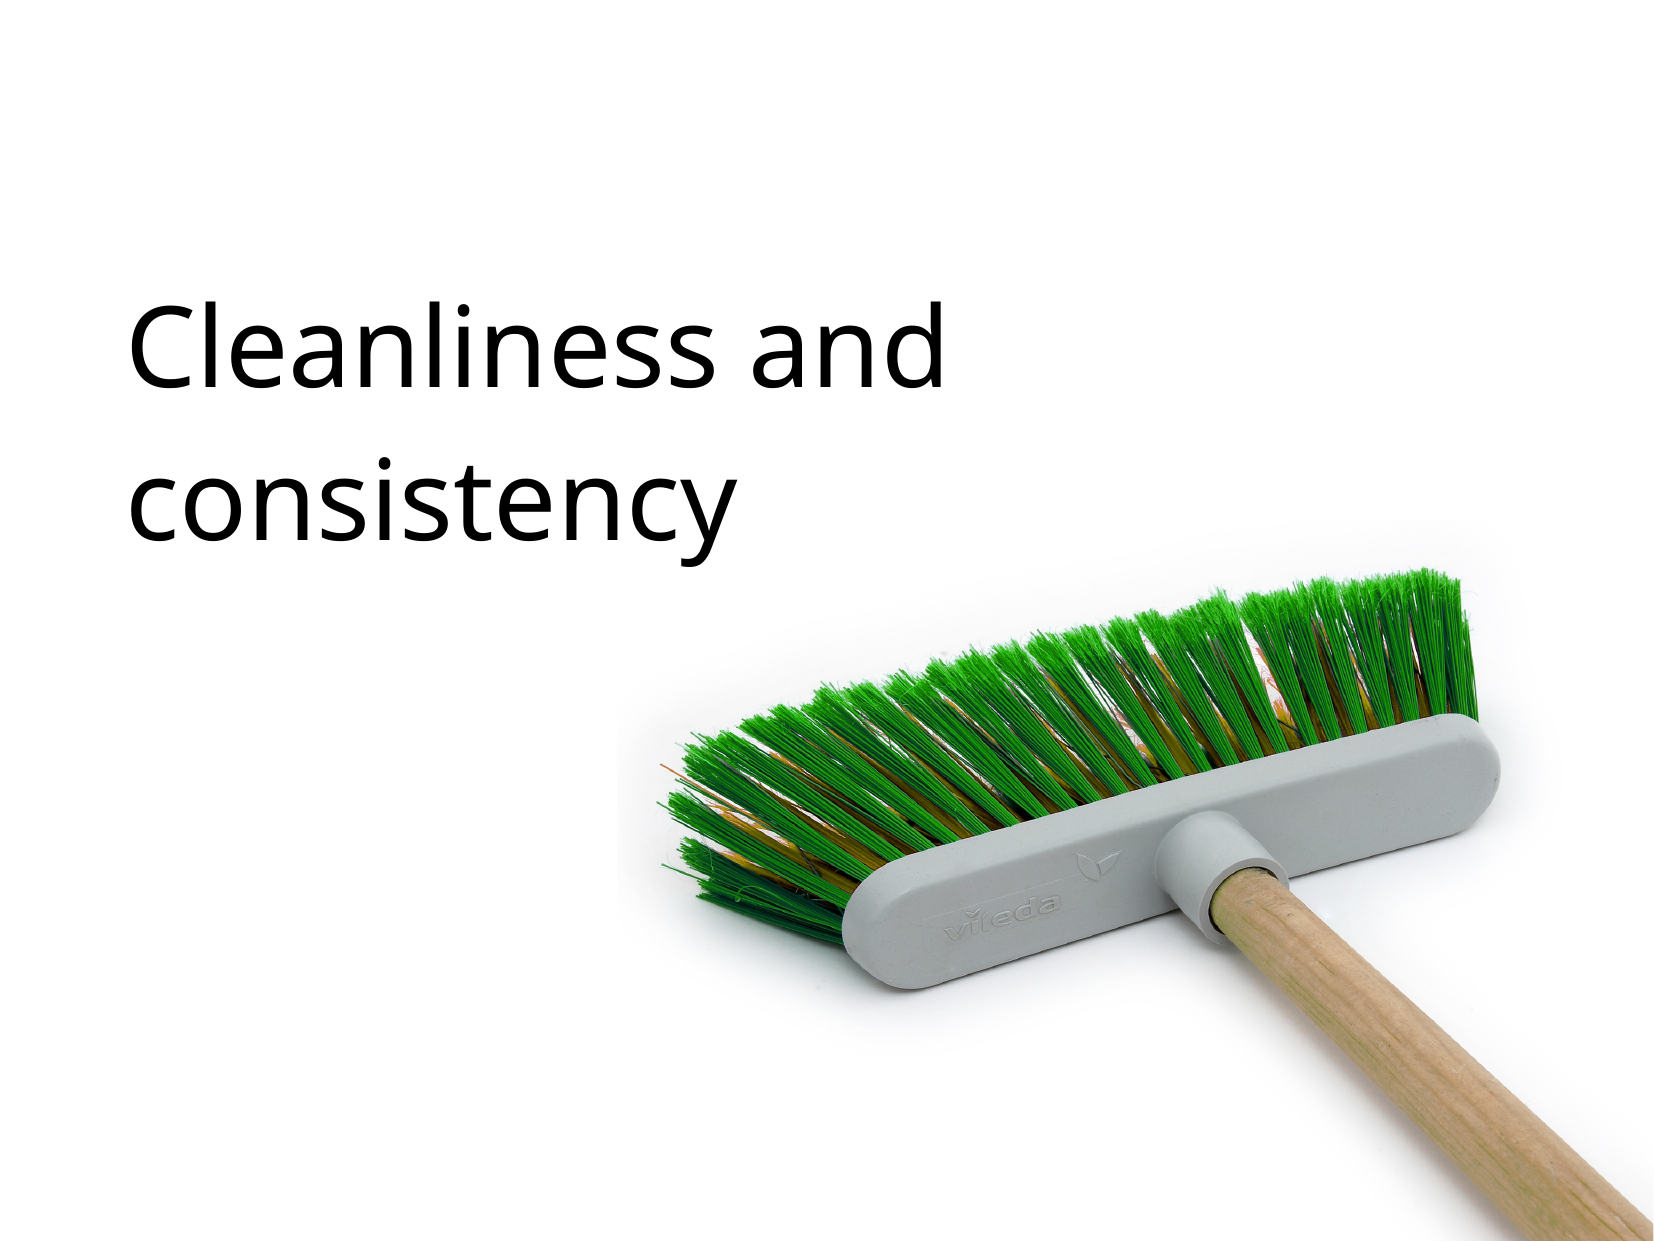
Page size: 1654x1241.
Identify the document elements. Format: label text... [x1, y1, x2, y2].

picture [617, 520, 1654, 1241]
text_box Cleanliness and consistency [110, 259, 1534, 423]
picture [706, 520, 712, 529]
